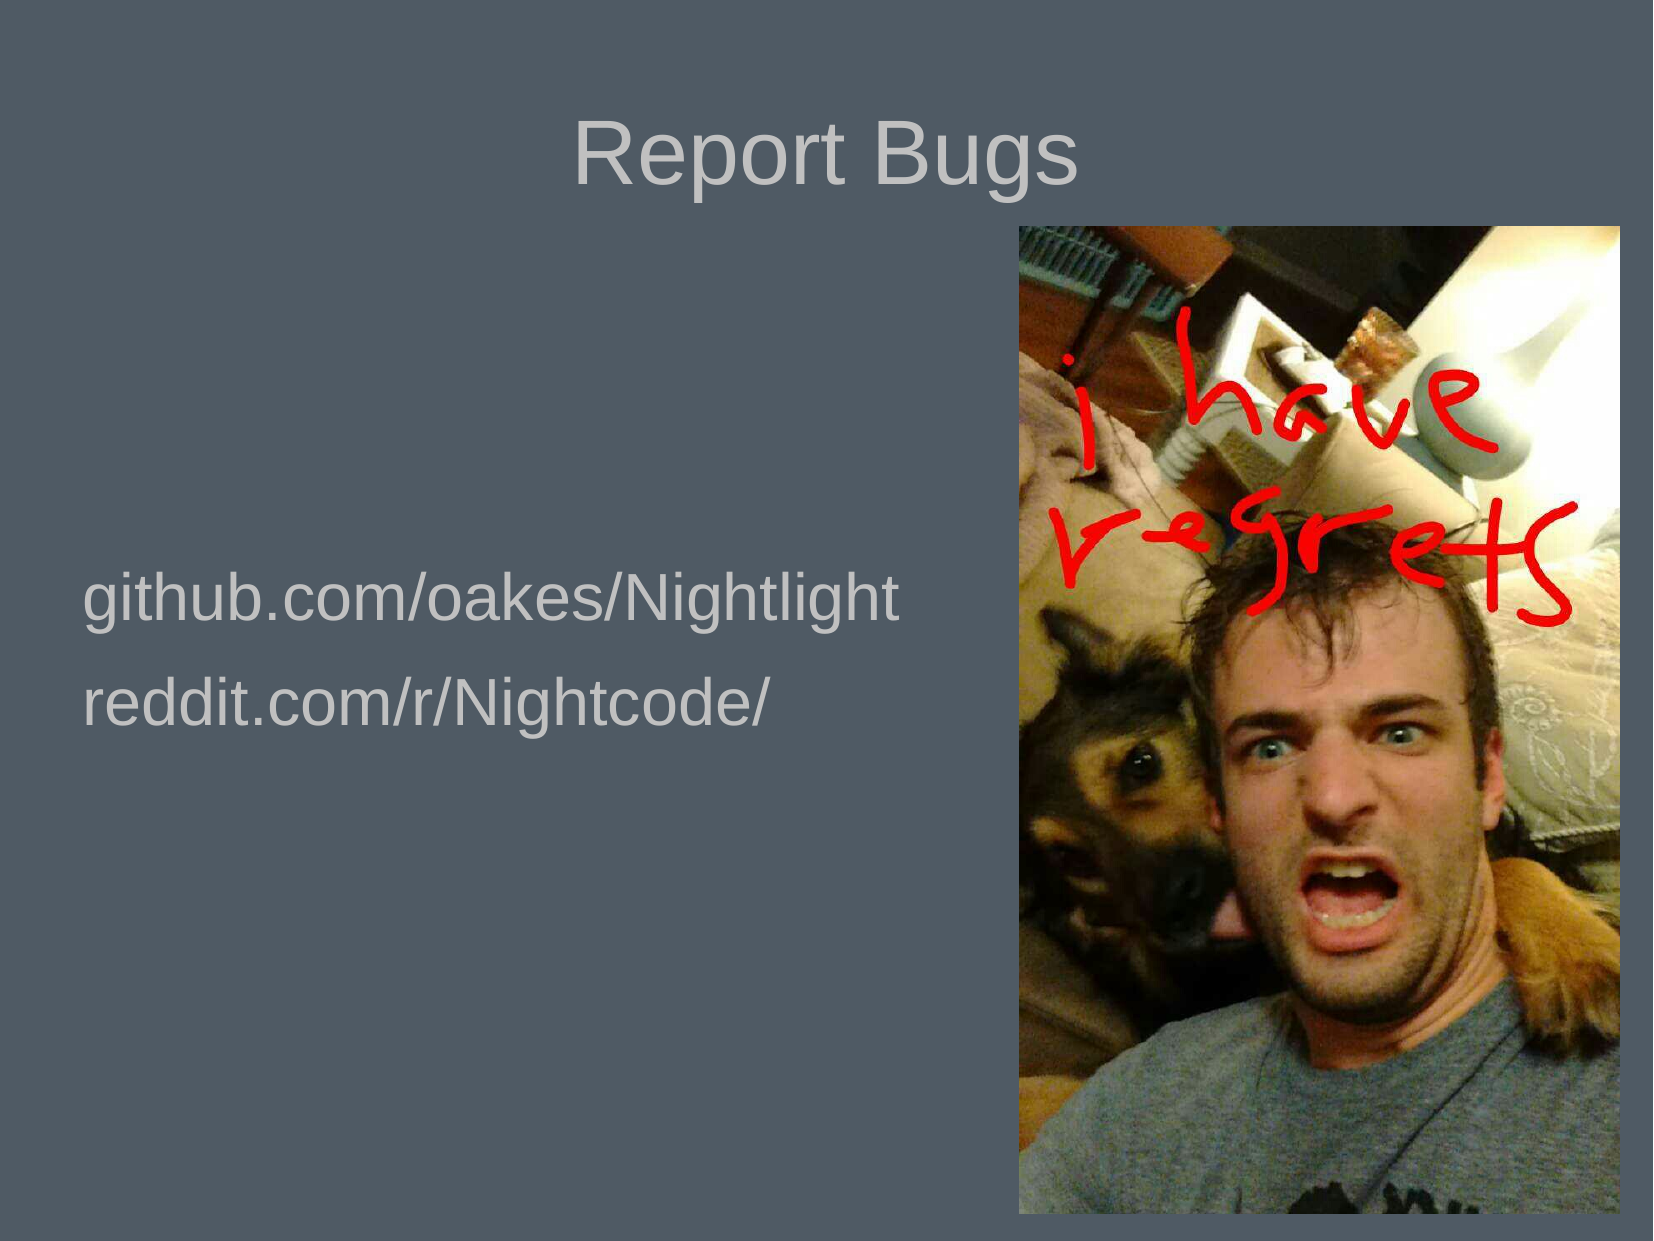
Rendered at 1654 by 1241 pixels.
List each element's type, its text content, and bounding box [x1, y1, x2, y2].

list github.com/oakes/Nightlight reddit.com/r/Nightcode/ [82, 290, 975, 1010]
picture [1019, 226, 1620, 1214]
title Report Bugs [82, 49, 1571, 257]
